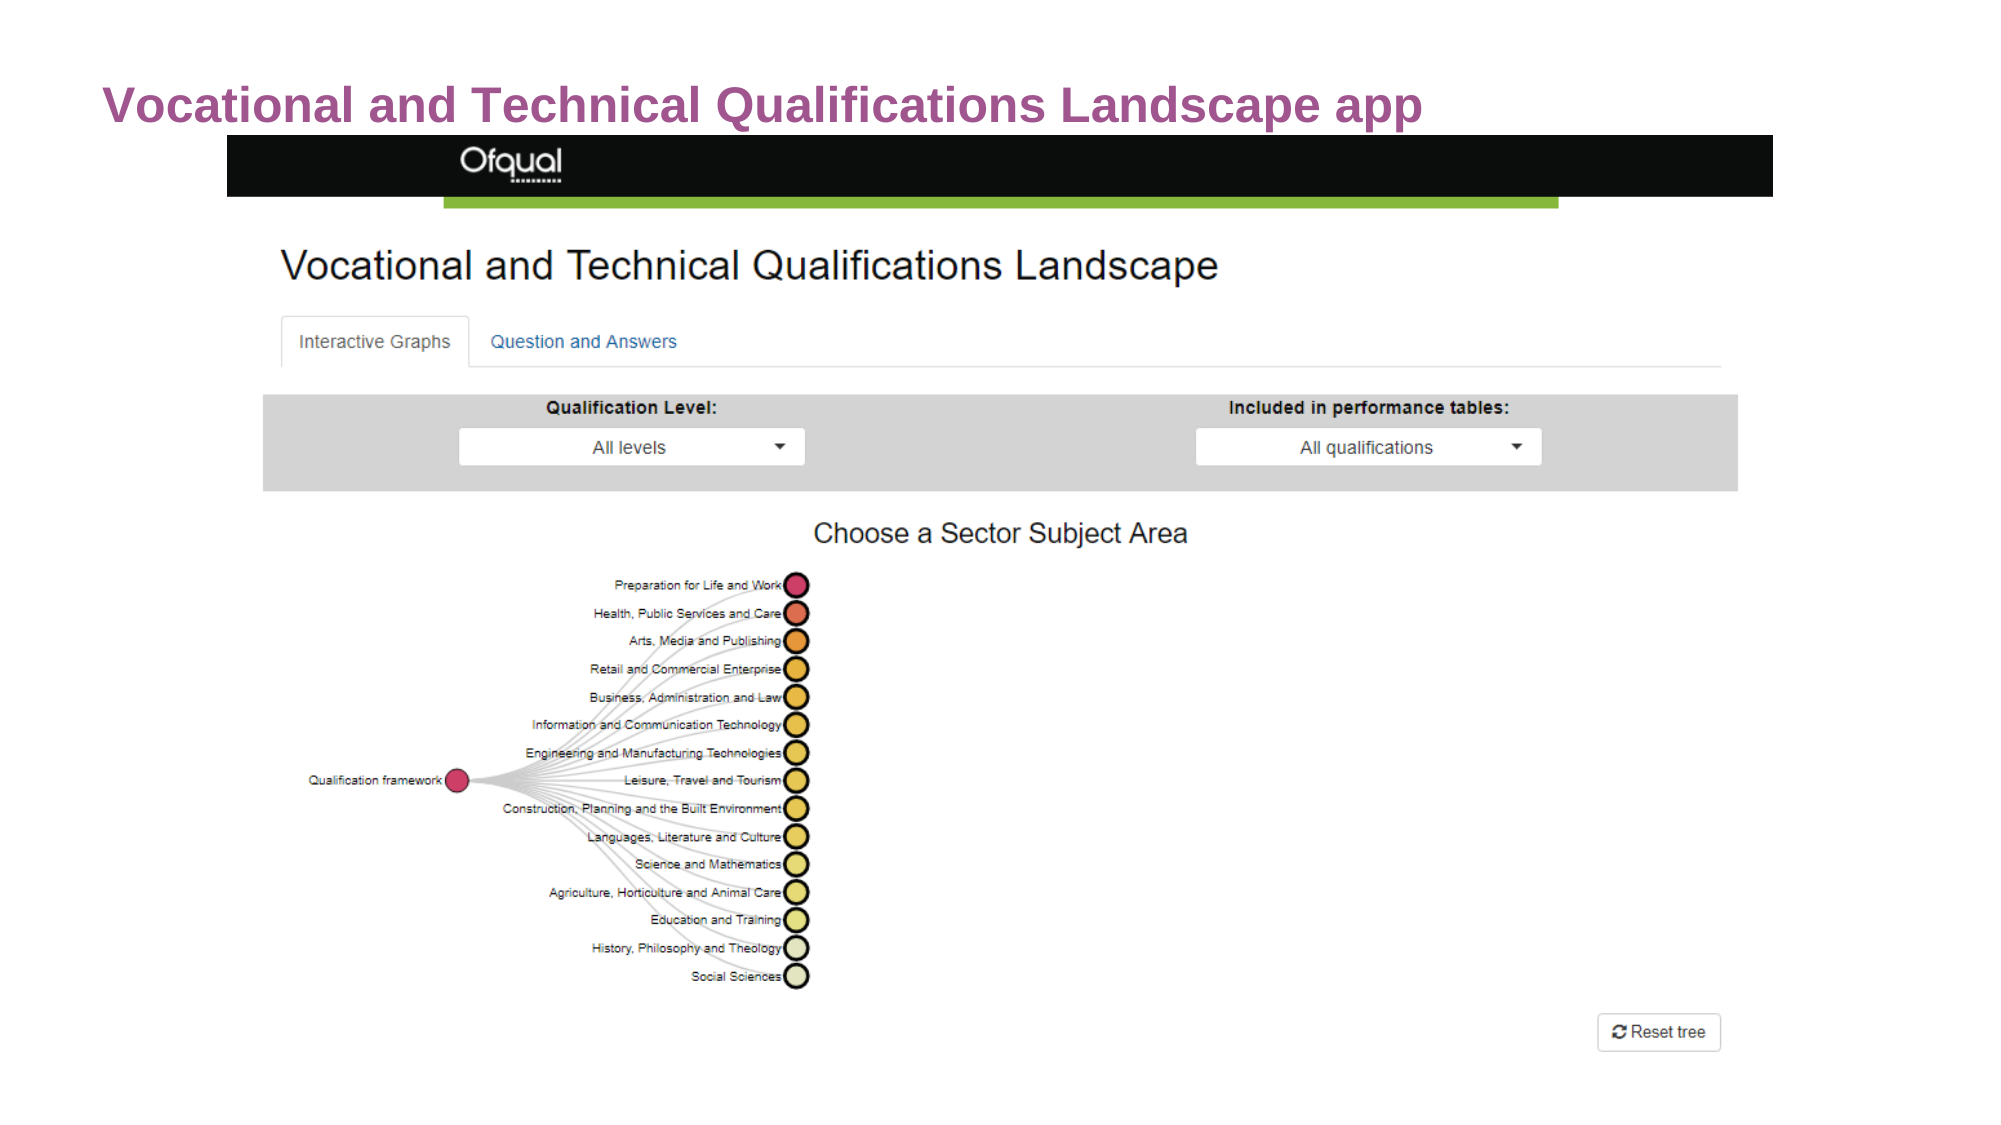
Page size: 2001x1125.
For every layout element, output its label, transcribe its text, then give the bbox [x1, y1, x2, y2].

picture [227, 135, 1773, 1074]
title Vocational and Technical Qualifications Landscape app [102, 66, 1491, 161]
